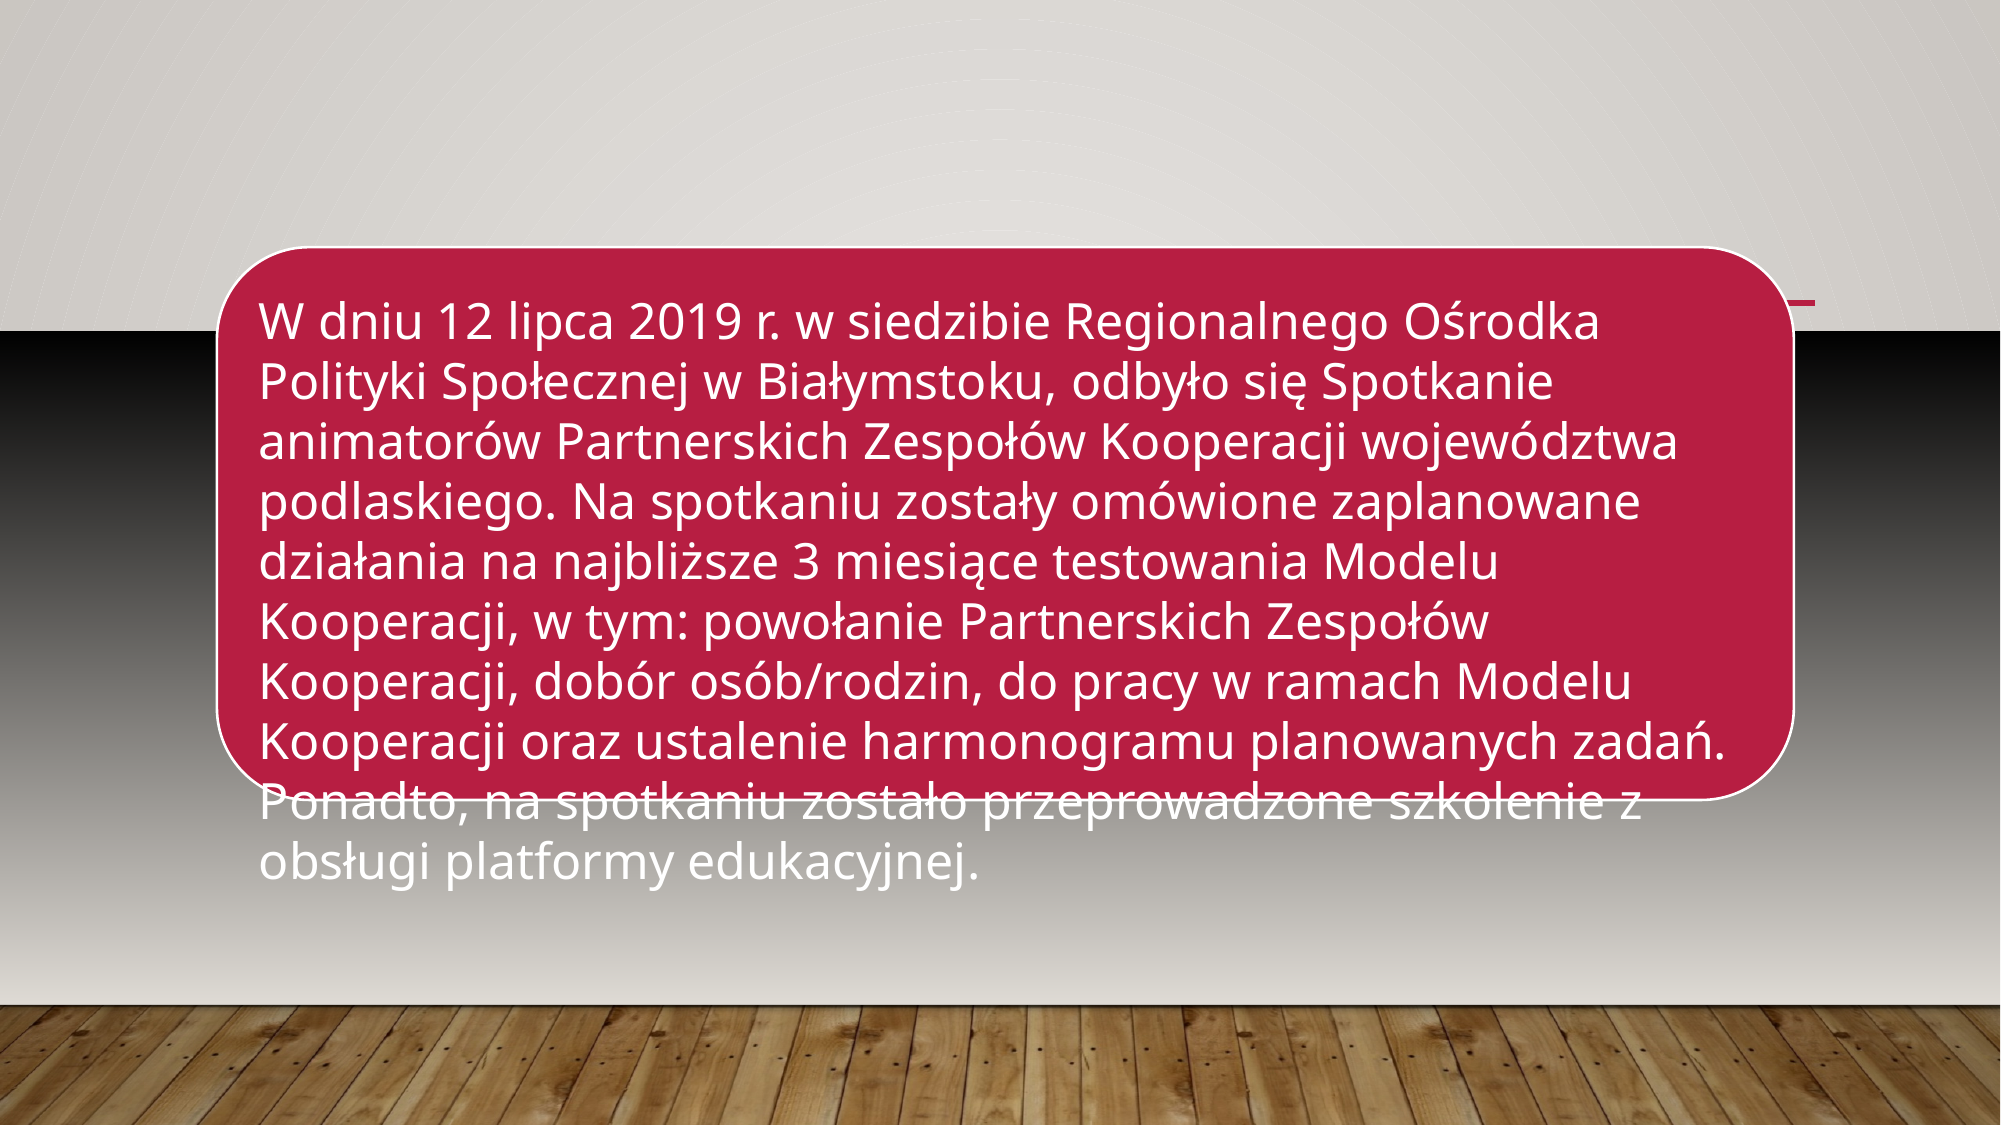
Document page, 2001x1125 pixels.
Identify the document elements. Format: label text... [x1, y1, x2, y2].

text_box W dniu 12 lipca 2019 r. w siedzibie Regionalnego Ośrodka Polityki Społecznej w Białymstoku, odbyło się Spotkanie animatorów Partnerskich Zespołów Kooperacji województwa podlaskiego. Na spotkaniu zostały omówione zaplanowane działania na najbliższe 3 miesiące testowania Modelu Kooperacji, w tym: powołanie Partnerskich Zespołów Kooperacji, dobór osób/rodzin, do pracy w ramach Modelu Kooperacji oraz ustalenie harmonogramu planowanych zadań. Ponadto, na spotkaniu zostało przeprowadzone szkolenie z obsługi platformy edukacyjnej. [216, 247, 1794, 800]
